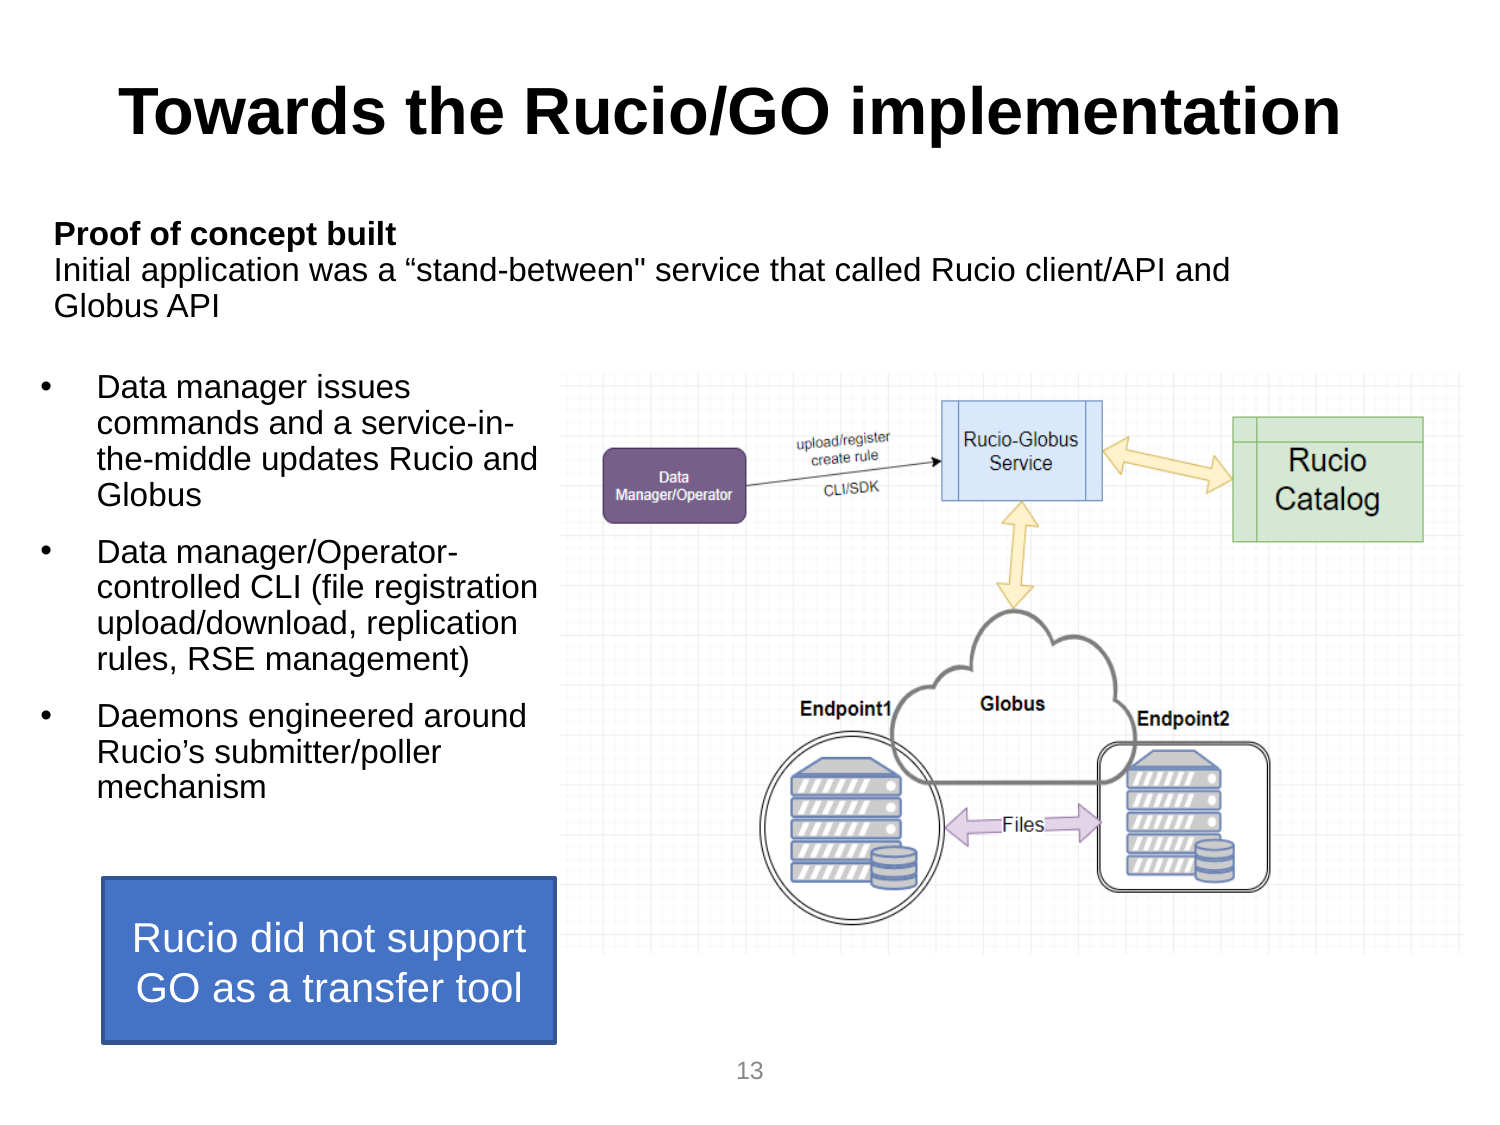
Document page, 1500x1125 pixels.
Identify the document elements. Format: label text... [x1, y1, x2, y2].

text_box Proof of concept built Initial application was a “stand-between" service that called Rucio client/API and Globus API [39, 209, 1341, 333]
text_box Rucio did not support GO as a transfer tool [103, 878, 556, 1043]
picture [560, 373, 1463, 954]
text_box Towards the Rucio/GO implementation [103, 59, 1397, 278]
text_box Data manager issues commands and a service-in-the-middle updates Rucio and Globus Data manager/Operator-controlled CLI (file registration upload/download, replication rules, RSE management) Daemons engineered around Rucio’s submitter/poller mechanism [25, 306, 556, 1043]
text_box <number> [581, 1039, 919, 1100]
